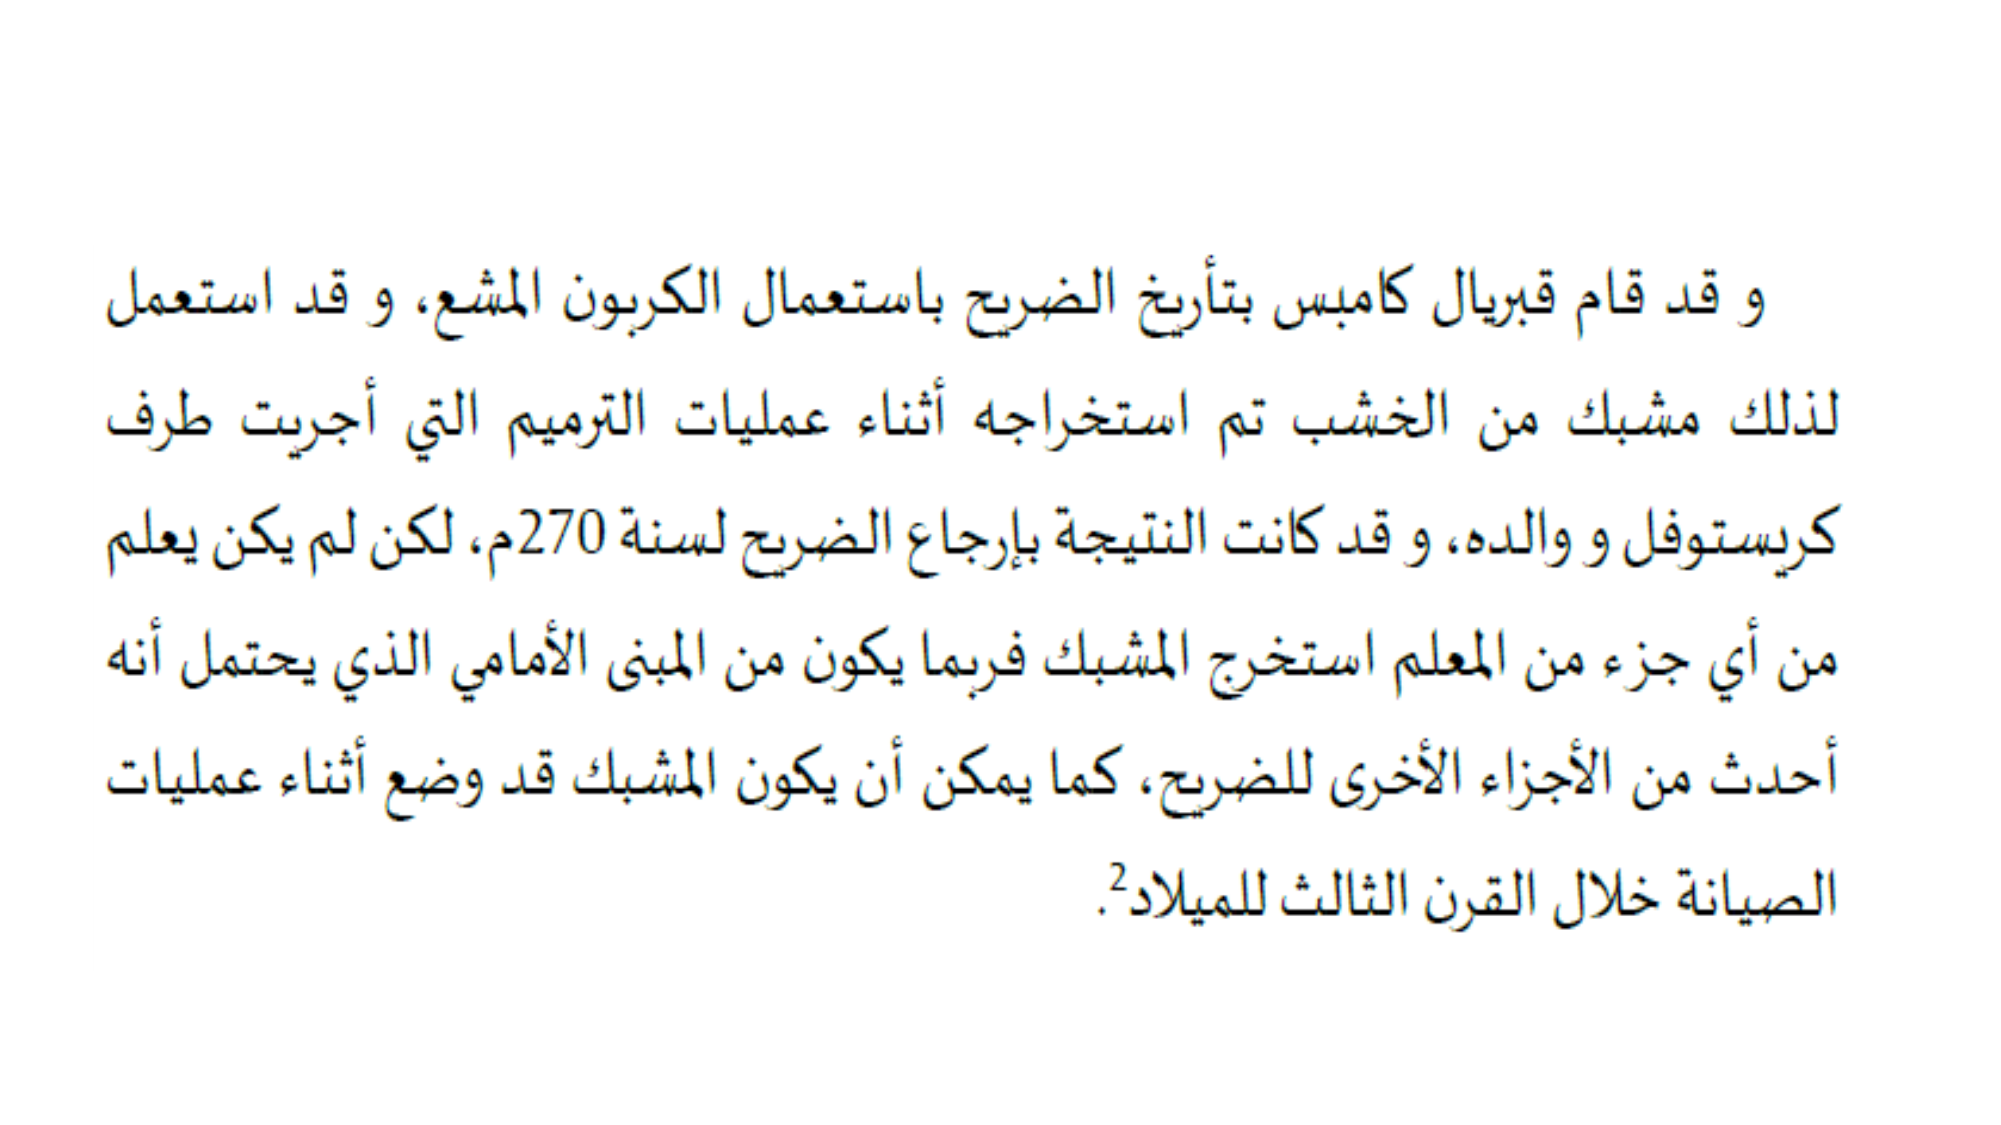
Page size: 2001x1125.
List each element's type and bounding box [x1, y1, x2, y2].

picture [92, 245, 1889, 971]
